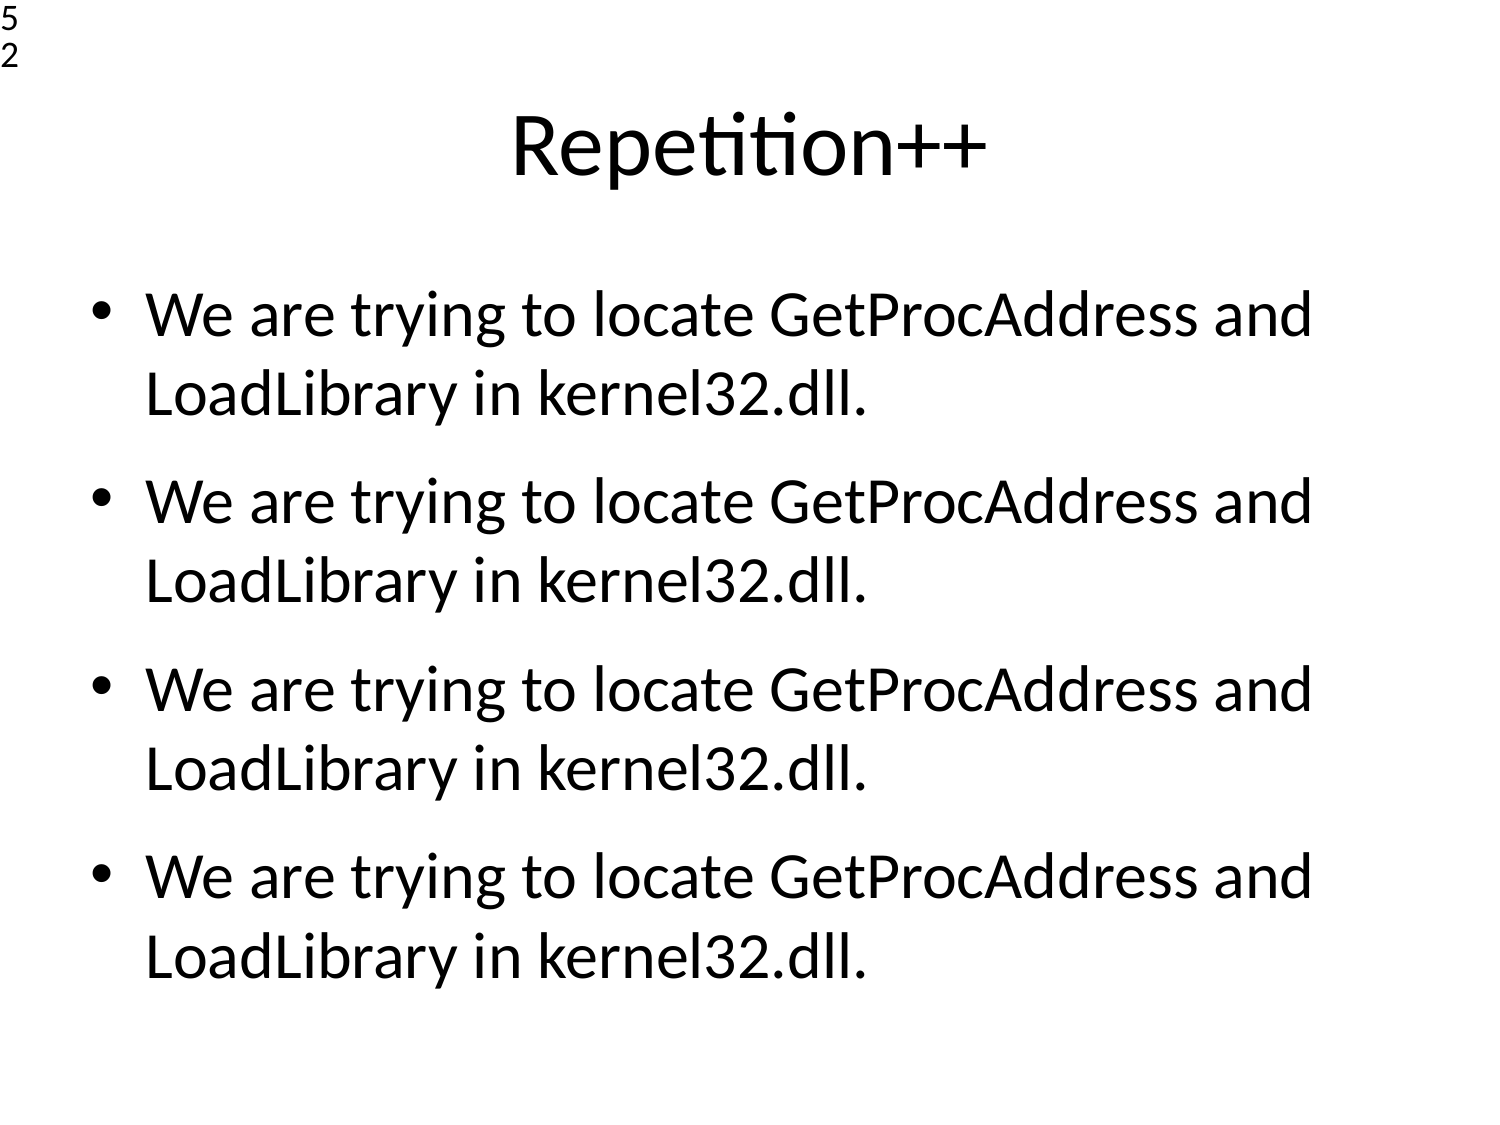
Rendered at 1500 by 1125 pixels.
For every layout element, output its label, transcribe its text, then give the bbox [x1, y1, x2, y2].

list We are trying to locate GetProcAddress and LoadLibrary in kernel32.dll. We are trying to locate GetProcAddress and LoadLibrary in kernel32.dll. We are trying to locate GetProcAddress and LoadLibrary in kernel32.dll. We are trying to locate GetProcAddress and LoadLibrary in kernel32.dll. [75, 262, 1425, 1005]
title Repetition++ [75, 45, 1425, 233]
